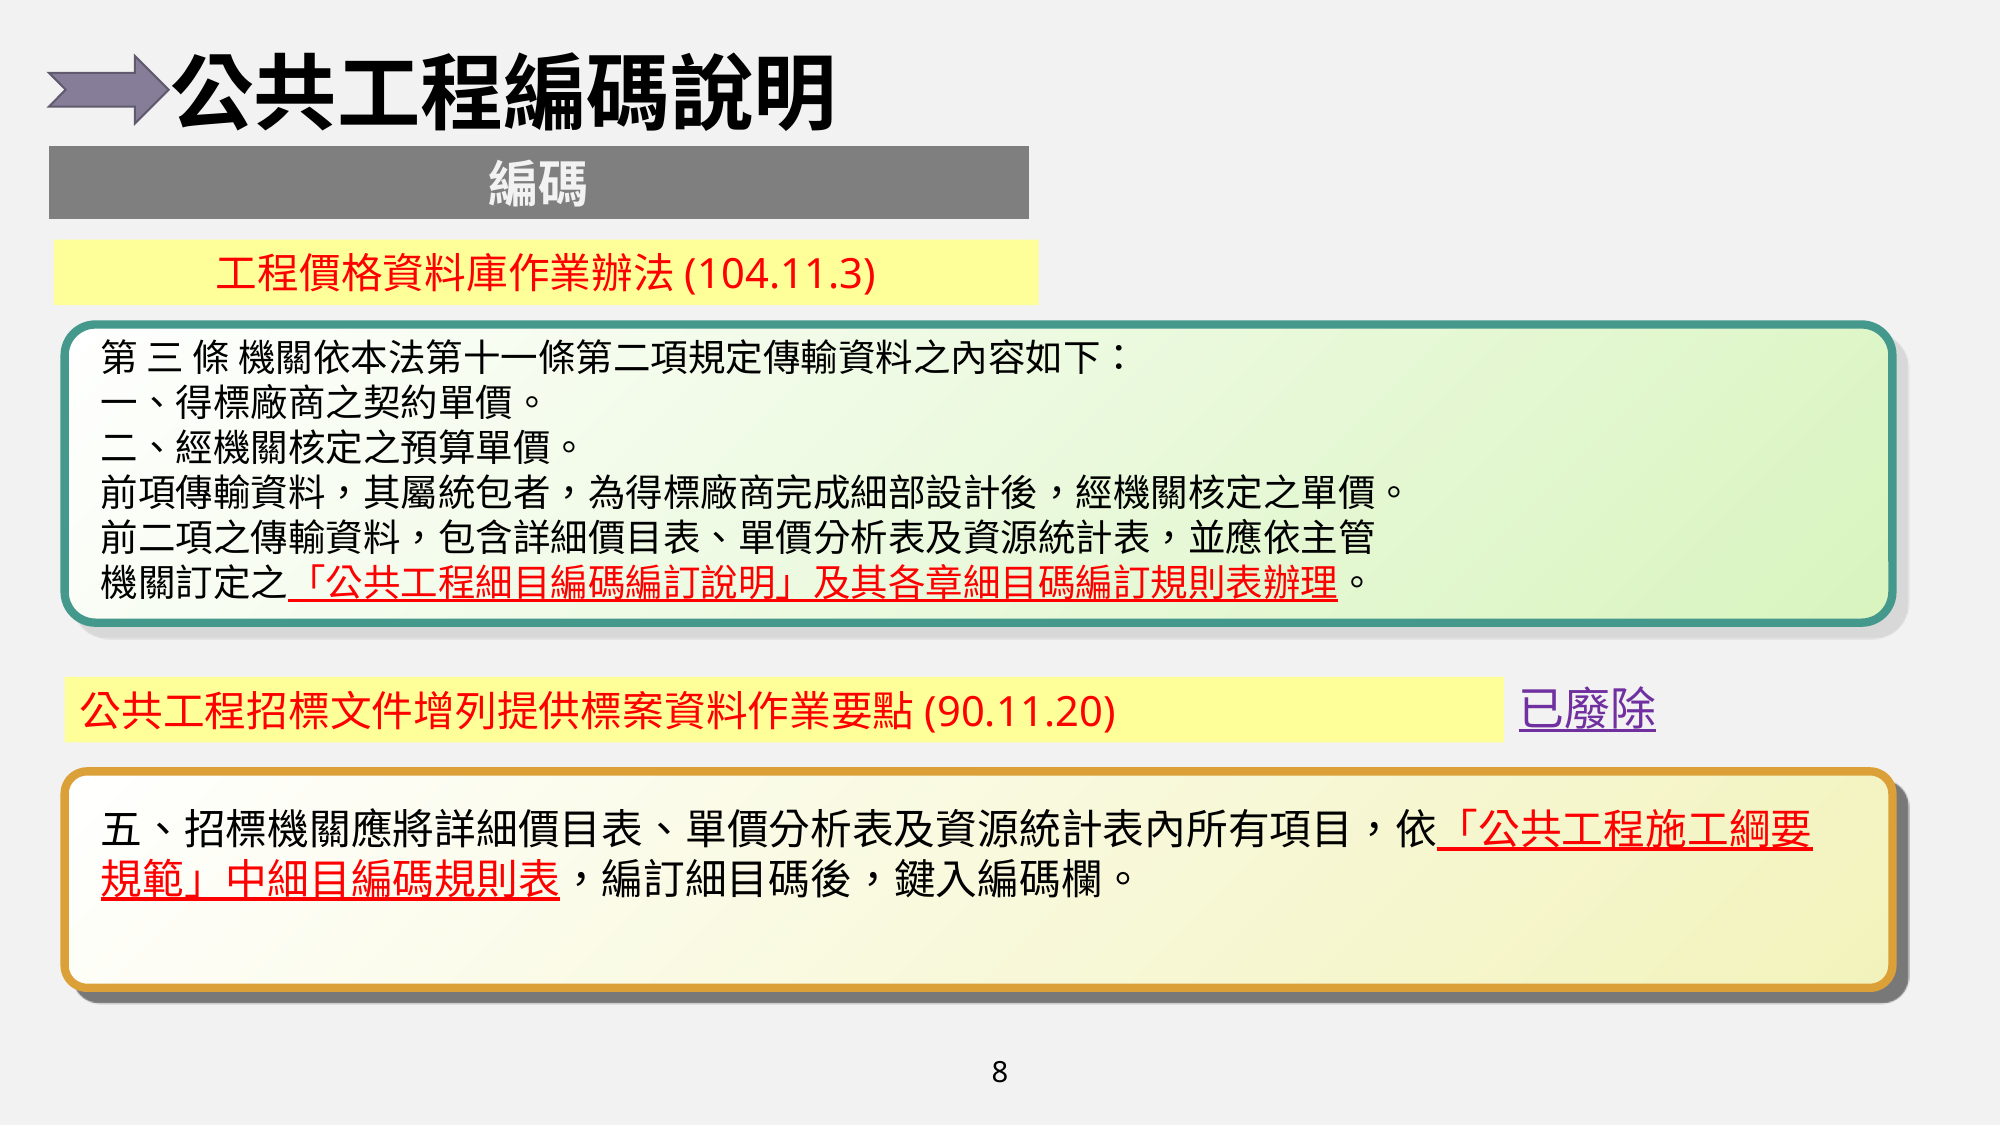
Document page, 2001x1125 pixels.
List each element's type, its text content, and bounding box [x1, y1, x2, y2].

text_box [48, 55, 155, 124]
text_box 8 [662, 1042, 1338, 1103]
text_box [64, 771, 1893, 988]
text_box 工程價格資料庫作業辦法(104.11.3) [53, 239, 1039, 306]
text_box 公共工程編碼說明 [155, 32, 1364, 149]
text_box 公共工程招標文件增列提供標案資料作業要點(90.11.20) [64, 676, 1503, 743]
text_box [64, 324, 1886, 623]
text_box 五、招標機關應將詳細價目表、單價分析表及資源統計表內所有項目，依「公共工程施工綱要規範」中細目編碼規則表，編訂細目碼後，鍵入編碼欄。 [86, 795, 1849, 910]
text_box 已廢除 [1503, 672, 1772, 743]
text_box 編碼 [49, 146, 1029, 219]
text_box 第 三 條 機關依本法第十一條第二項規定傳輸資料之內容如下： 一、得標廠商之契約單價。 二、經機關核定之預算單價。 前項傳輸資料，其屬統包者，為得標廠商完成細部設計後，經機關核定之單價。 前二項之傳輸資料，包含詳細價目表、單價分析表及資源統計表，並應依主管 機關訂定之「公共工程細目編碼編訂說明」及其各章細目碼編訂規則表辦理。 [86, 326, 1991, 611]
